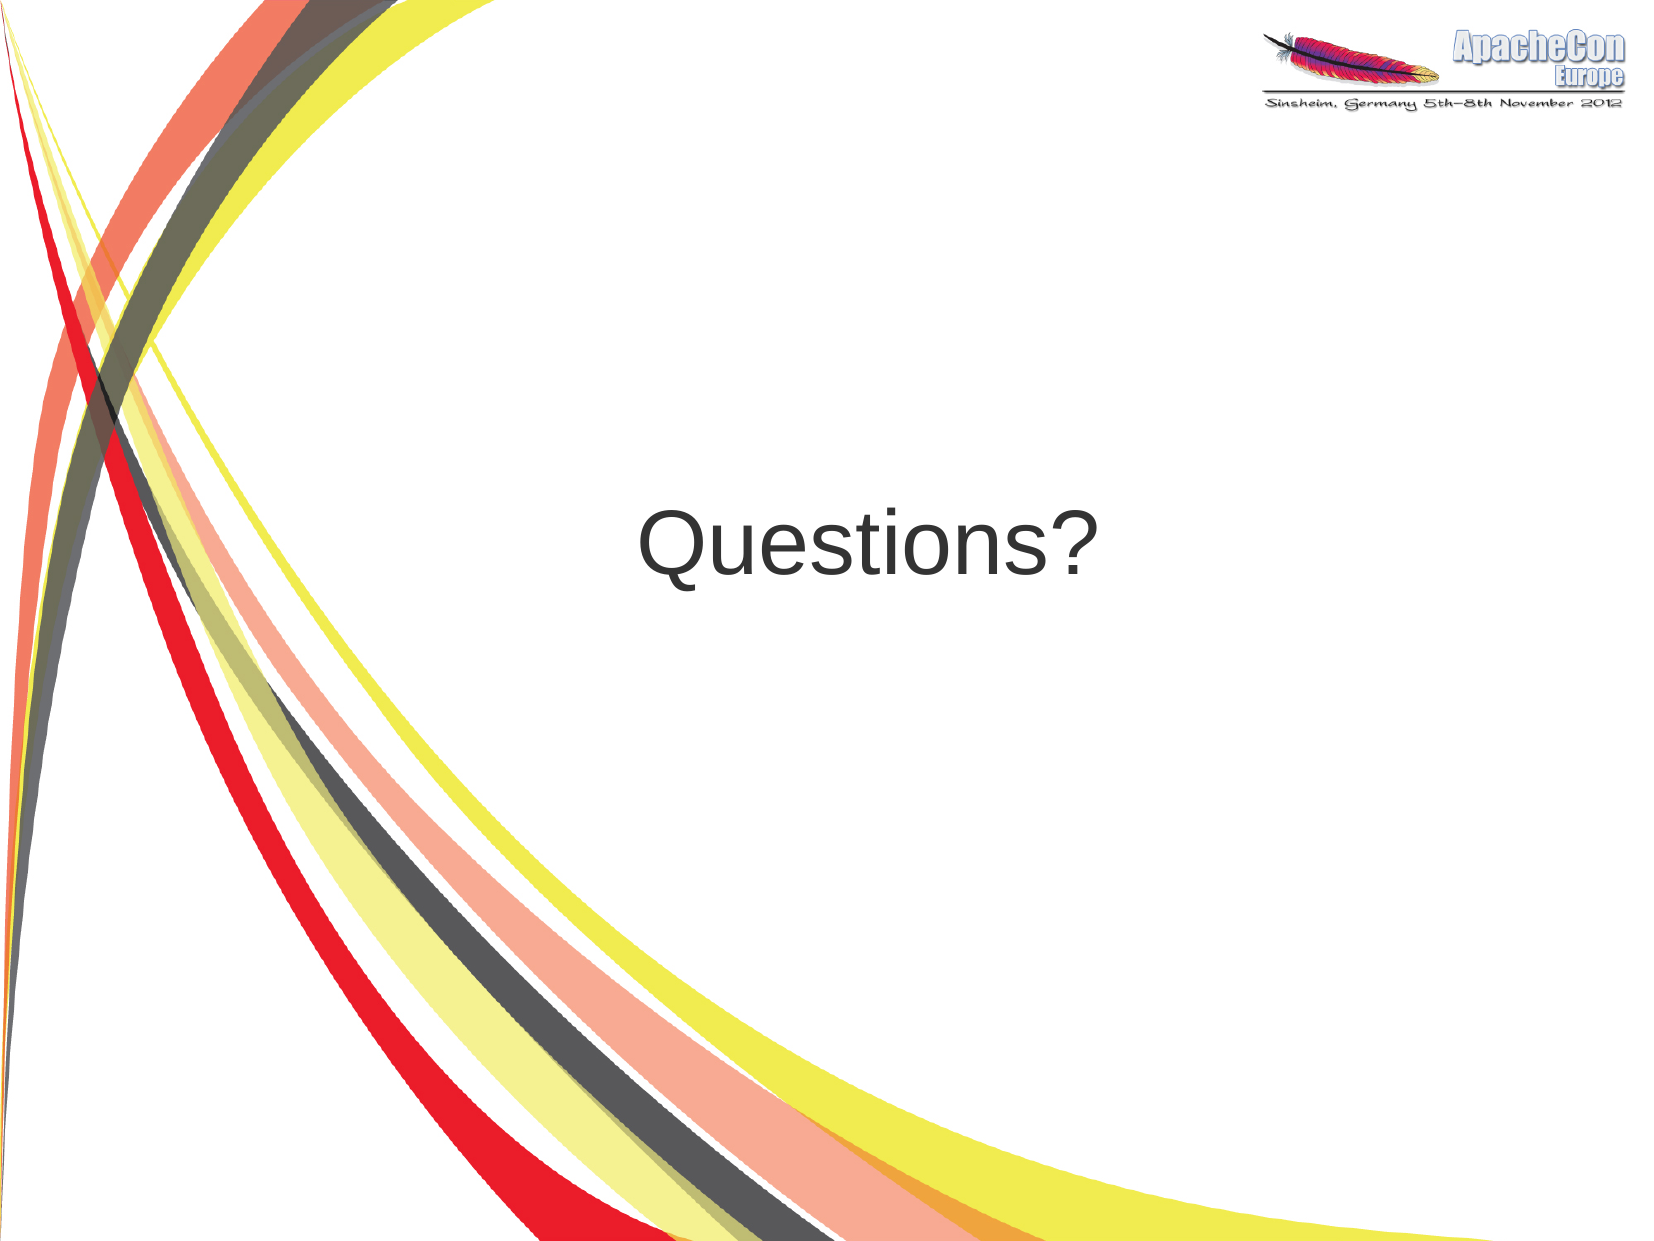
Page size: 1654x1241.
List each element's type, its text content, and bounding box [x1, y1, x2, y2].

picture [0, 0, 1654, 1241]
title Questions? [383, 442, 1354, 643]
